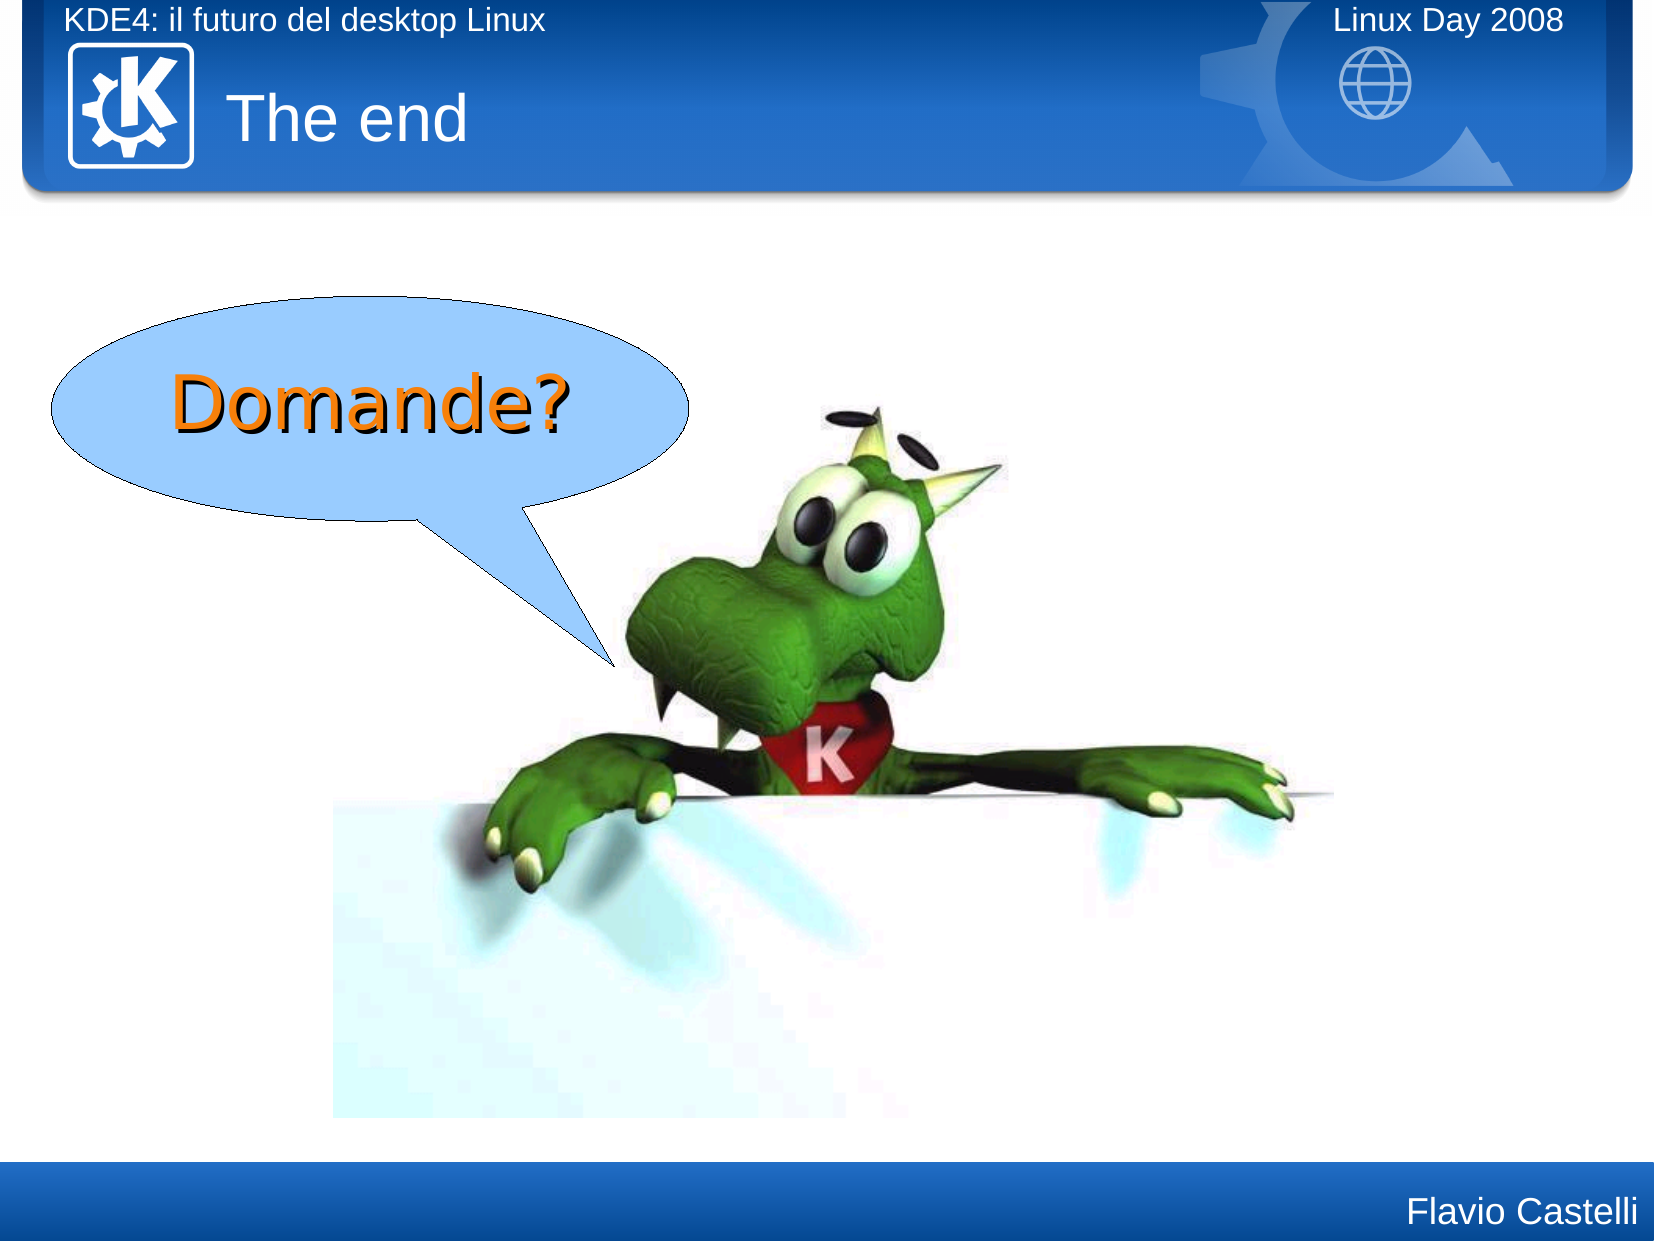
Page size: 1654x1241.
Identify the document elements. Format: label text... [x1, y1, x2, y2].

picture [333, 368, 1334, 1119]
picture [0, 0, 1652, 216]
text_box Domande? [51, 296, 689, 667]
title The end [225, 49, 1571, 188]
